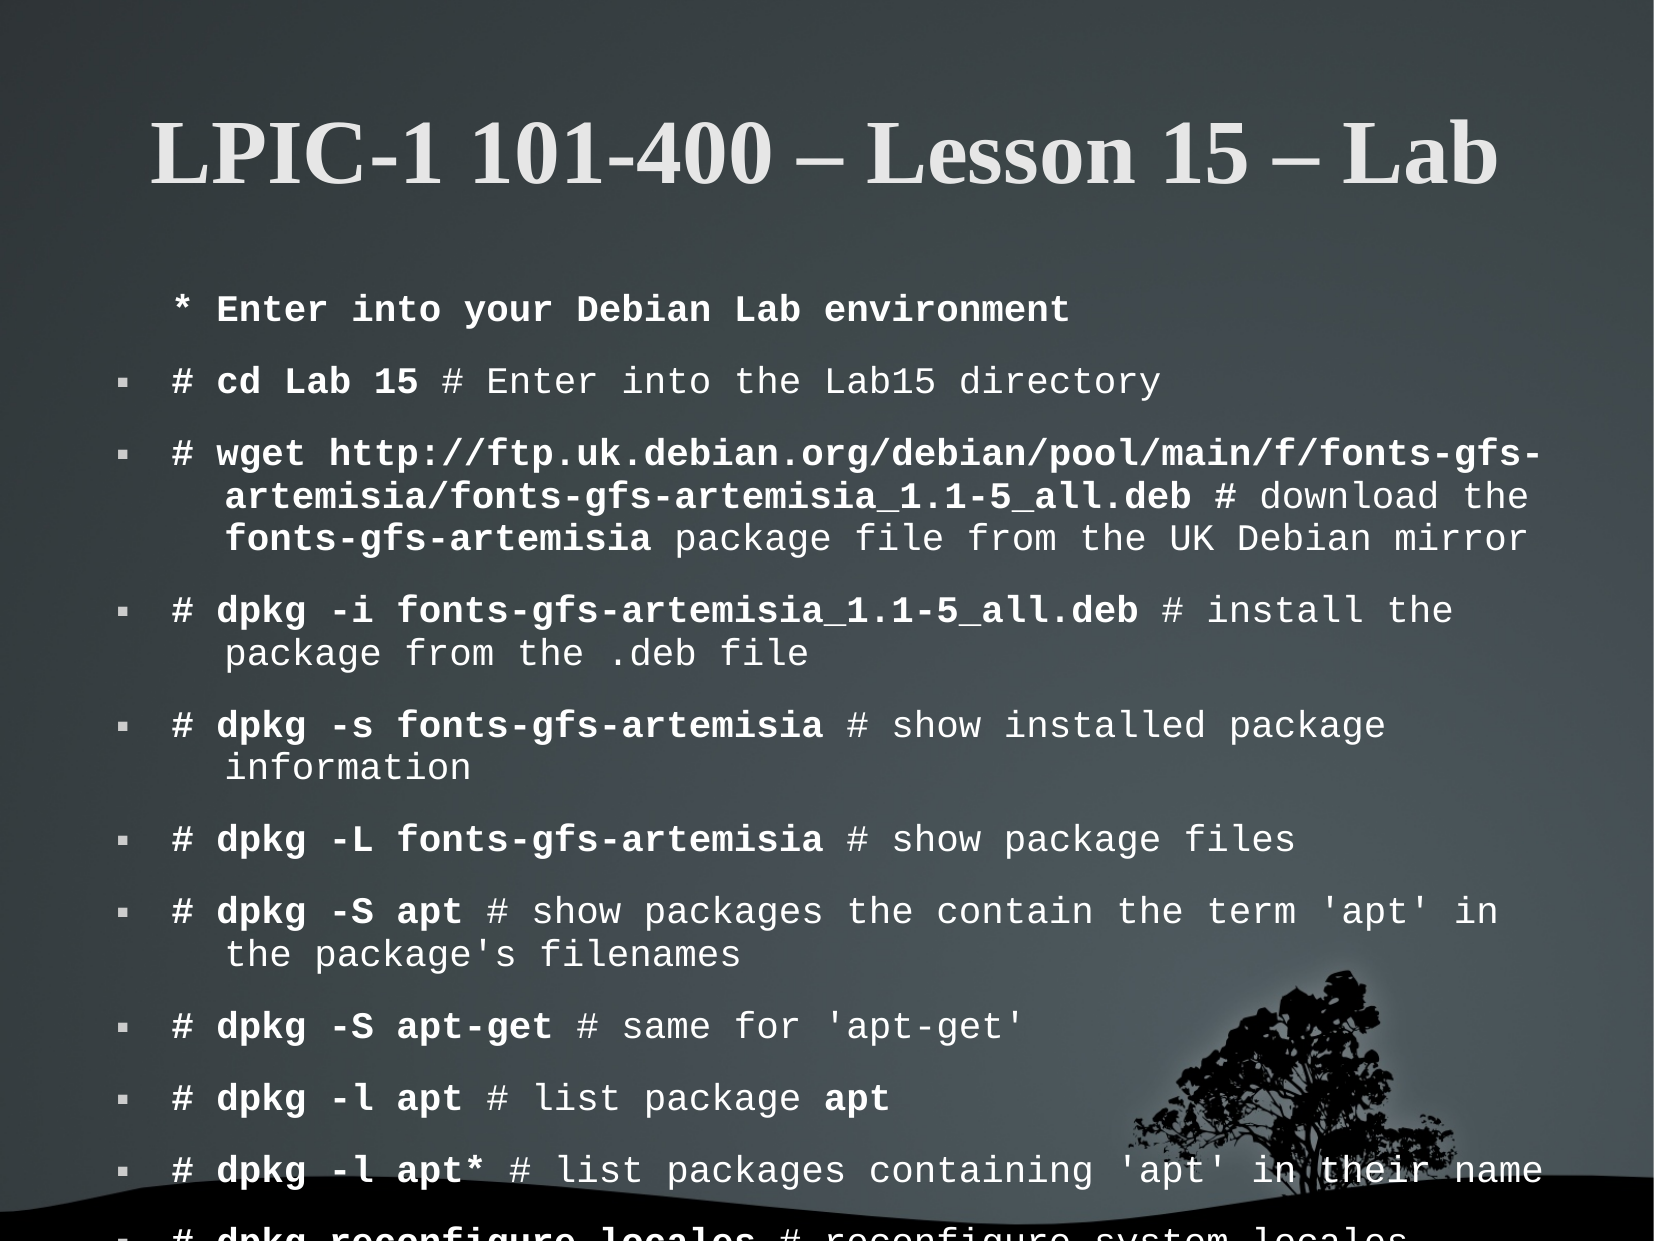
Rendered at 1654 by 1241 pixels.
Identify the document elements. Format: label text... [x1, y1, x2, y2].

picture [1189, 1236, 1199, 1241]
title LPIC-1 101-400 – Lesson 15 – Lab [82, 49, 1571, 257]
picture [0, 0, 1654, 1241]
picture [852, 1236, 862, 1241]
picture [1369, 1236, 1379, 1241]
picture [897, 1236, 907, 1241]
picture [1279, 1236, 1289, 1241]
picture [987, 1236, 996, 1241]
picture [1054, 1236, 1064, 1241]
picture [920, 1236, 929, 1241]
list * Enter into your Debian Lab environment # cd Lab 15 # Enter into the Lab15 directory # wget http://ftp.uk.debian.org/debian/pool/main/f/fonts-gfs-artemisia/fonts-gfs-artemisia_1.1-5_all.deb # download the fonts-gfs-artemisia package file from the UK Debian mirror # dpkg -i fonts-gfs-artemisia_1.1-5_all.deb # install the package from the .deb file # dpkg -s fonts-gfs-artemisia # show installed package information # dpkg -L fonts-gfs-artemisia # show package files # dpkg -S apt # show packages the contain the term 'apt' in the package's filenames # dpkg -S apt-get # same for 'apt-get' # dpkg -l apt # list package apt # dpkg -l apt* # list packages containing 'apt' in their name # dpkg-reconfigure locales # reconfigure system locales # dpkg-reconfigure tzdata # reconfigure timezone [82, 290, 1571, 1176]
